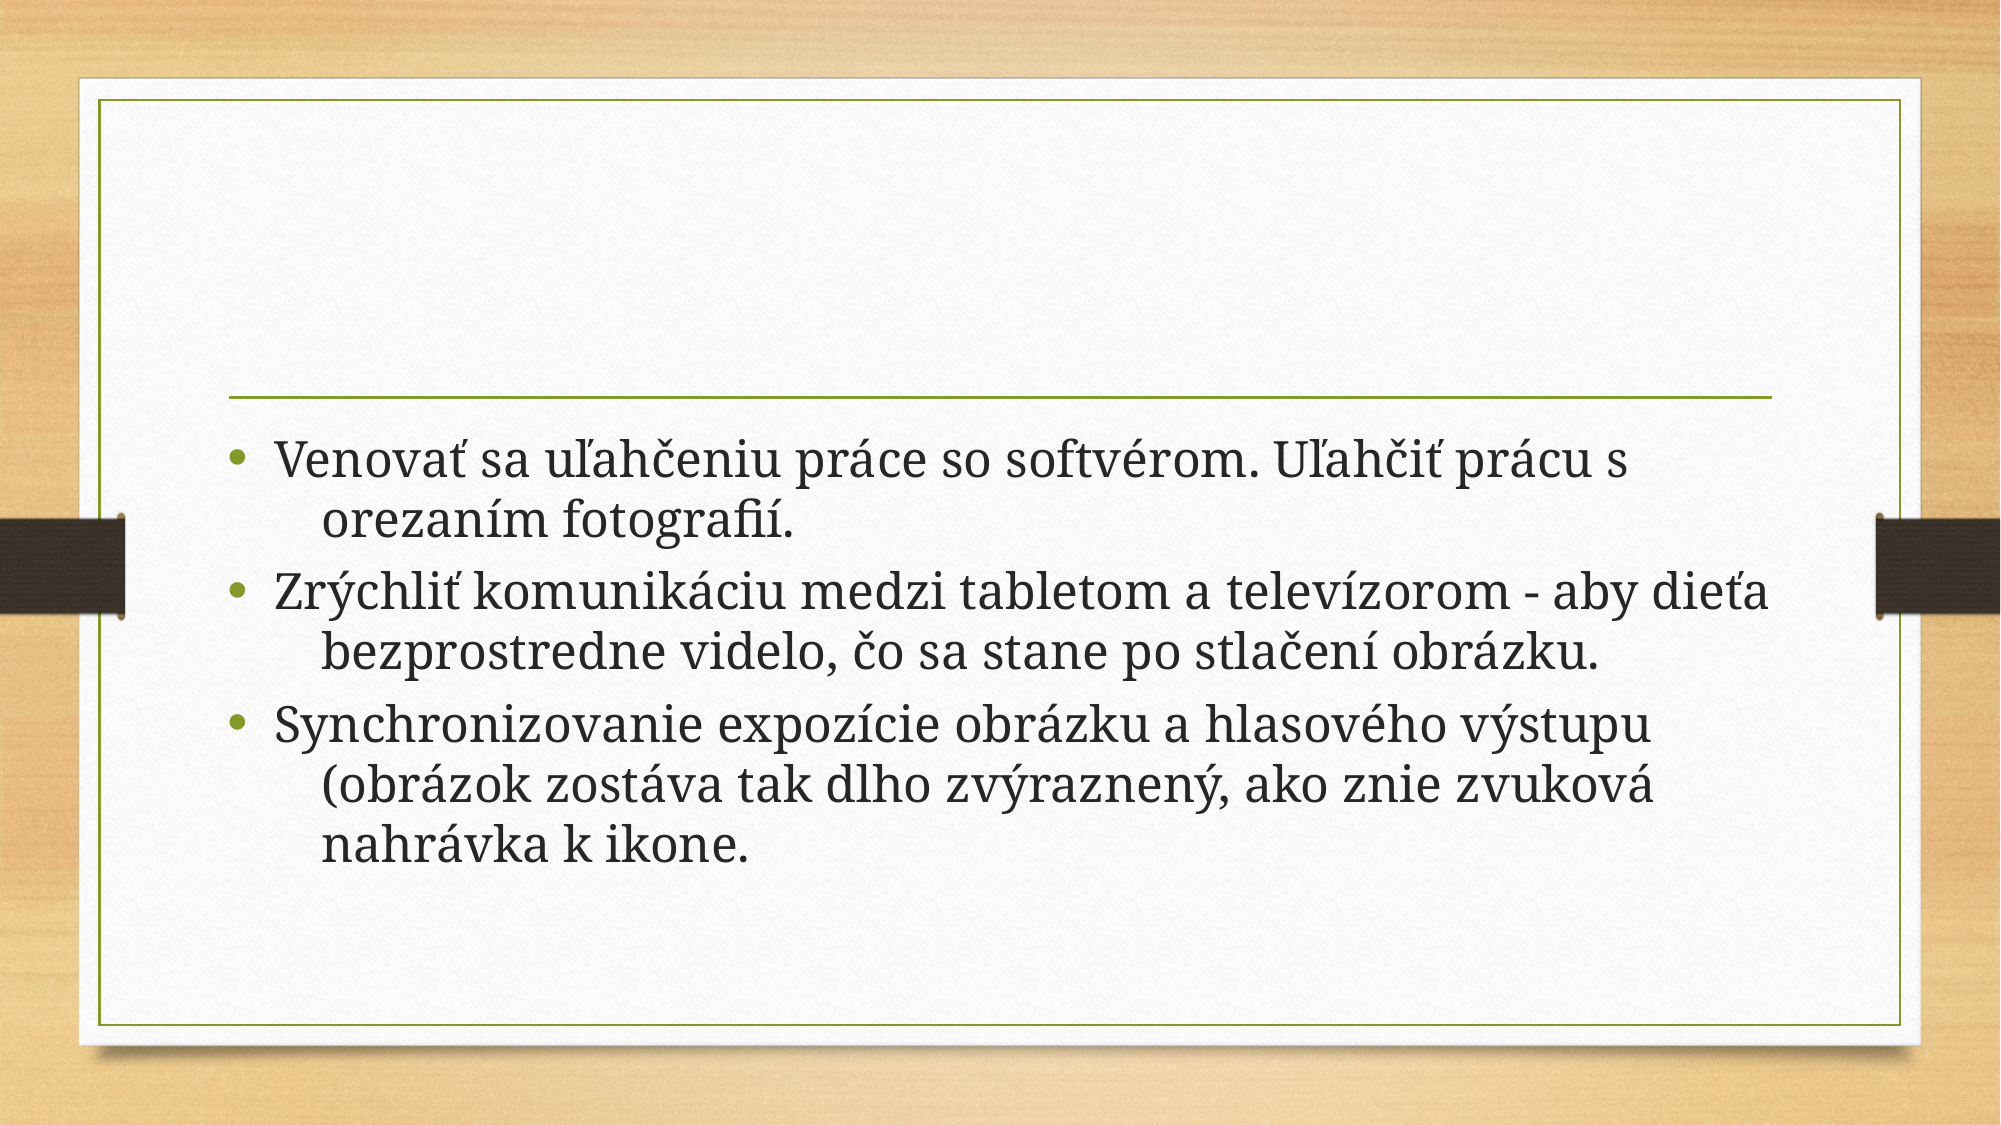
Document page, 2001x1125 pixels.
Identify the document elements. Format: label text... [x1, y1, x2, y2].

list Venovať sa uľahčeniu práce so softvérom. Uľahčiť prácu s orezaním fotografií. Zrýchliť komunikáciu medzi tabletom a televízorom - aby dieťa bezprostredne videlo, čo sa stane po stlačení obrázku. Synchronizovanie expozície obrázku a hlasového výstupu (obrázok zostáva tak dlho zvýraznený, ako znie zvuková nahrávka k ikone. [212, 419, 1788, 964]
